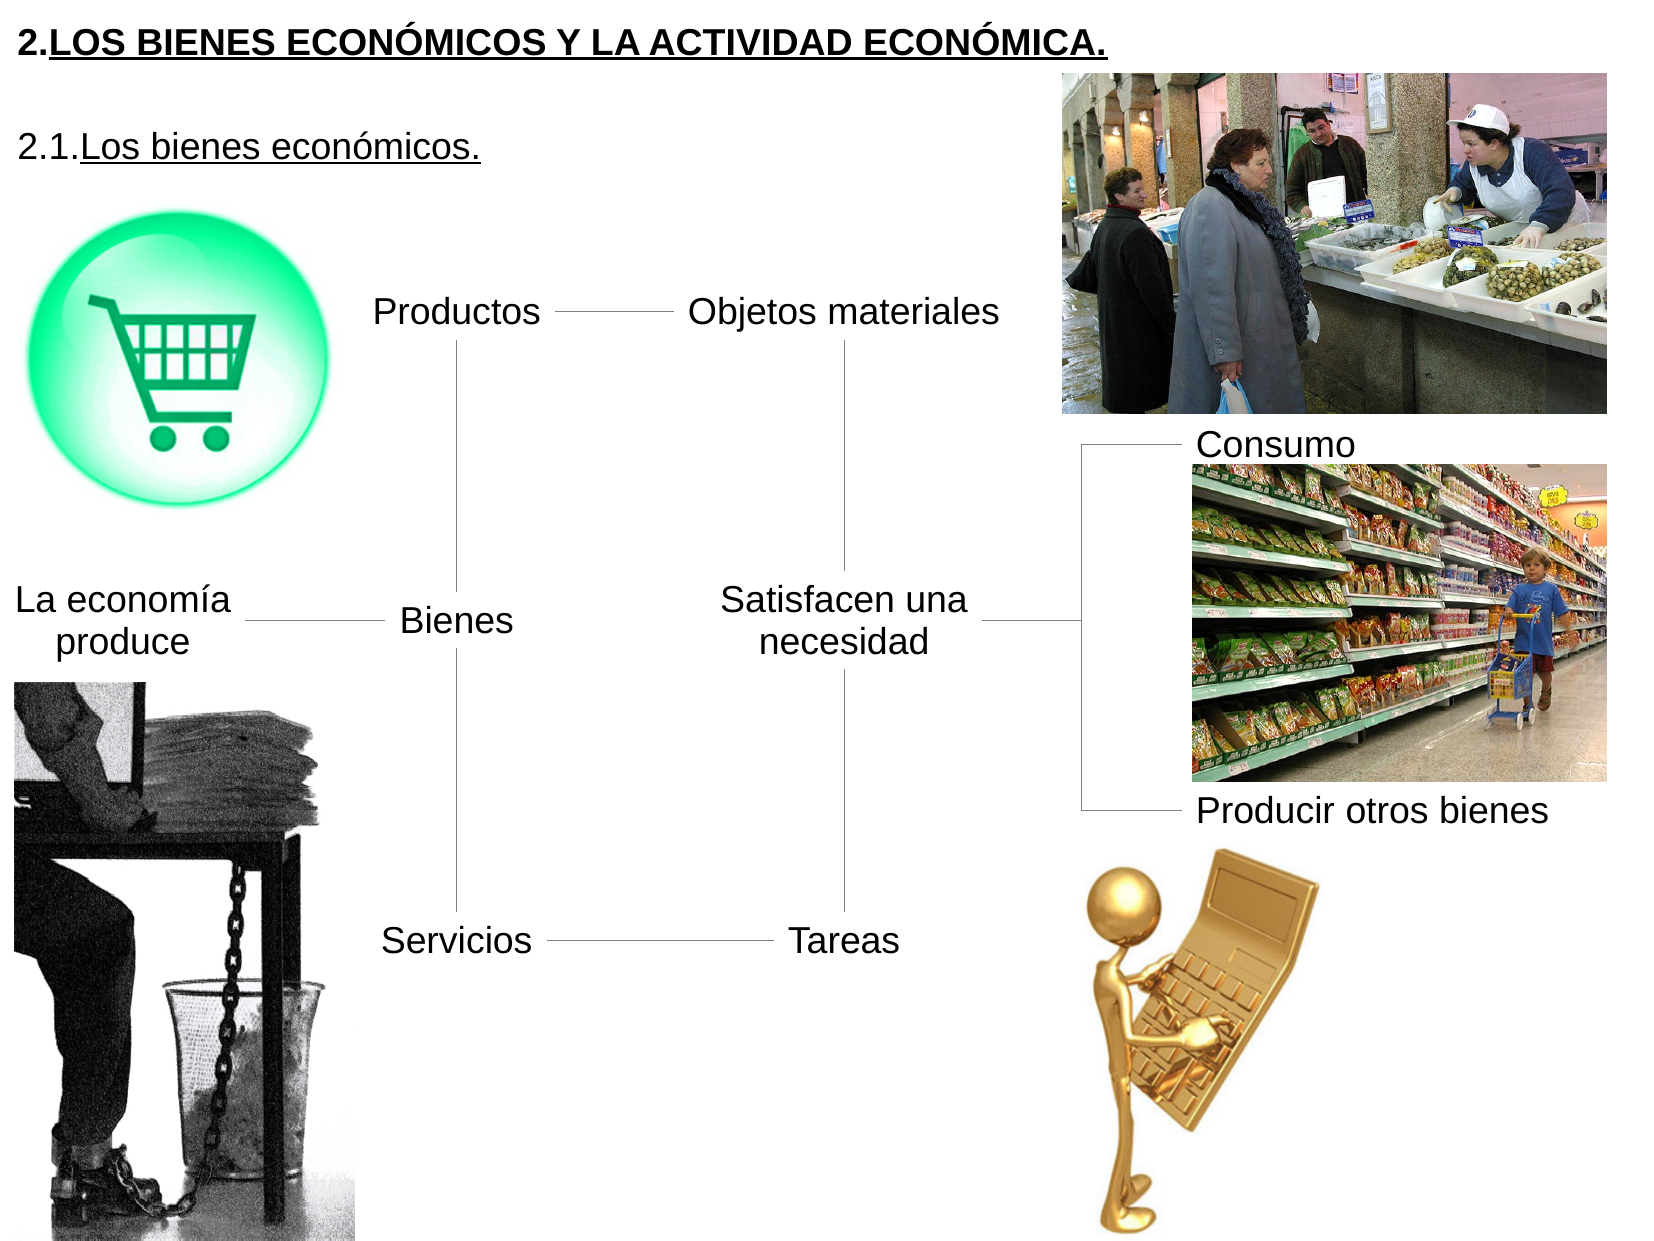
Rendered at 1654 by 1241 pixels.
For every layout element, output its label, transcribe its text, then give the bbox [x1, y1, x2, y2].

text_box Tareas [773, 911, 916, 969]
text_box Objetos materiales [673, 283, 1015, 341]
text_box 2.LOS BIENES ECONÓMICOS Y LA ACTIVIDAD ECONÓMICA. [2, 14, 1123, 71]
picture [1003, 838, 1382, 1241]
text_box Bienes [384, 591, 529, 649]
text_box Producir otros bienes [1181, 781, 1565, 839]
picture [1192, 464, 1607, 782]
picture [1062, 73, 1607, 414]
text_box Productos [357, 283, 556, 341]
text_box Consumo [1181, 415, 1371, 473]
picture [0, 184, 355, 532]
picture [14, 682, 355, 1241]
text_box Servicios [366, 911, 548, 969]
text_box Satisfacen una necesidad [705, 570, 983, 670]
text_box 2.1.Los bienes económicos. [2, 118, 497, 175]
text_box La economía produce [0, 570, 246, 670]
